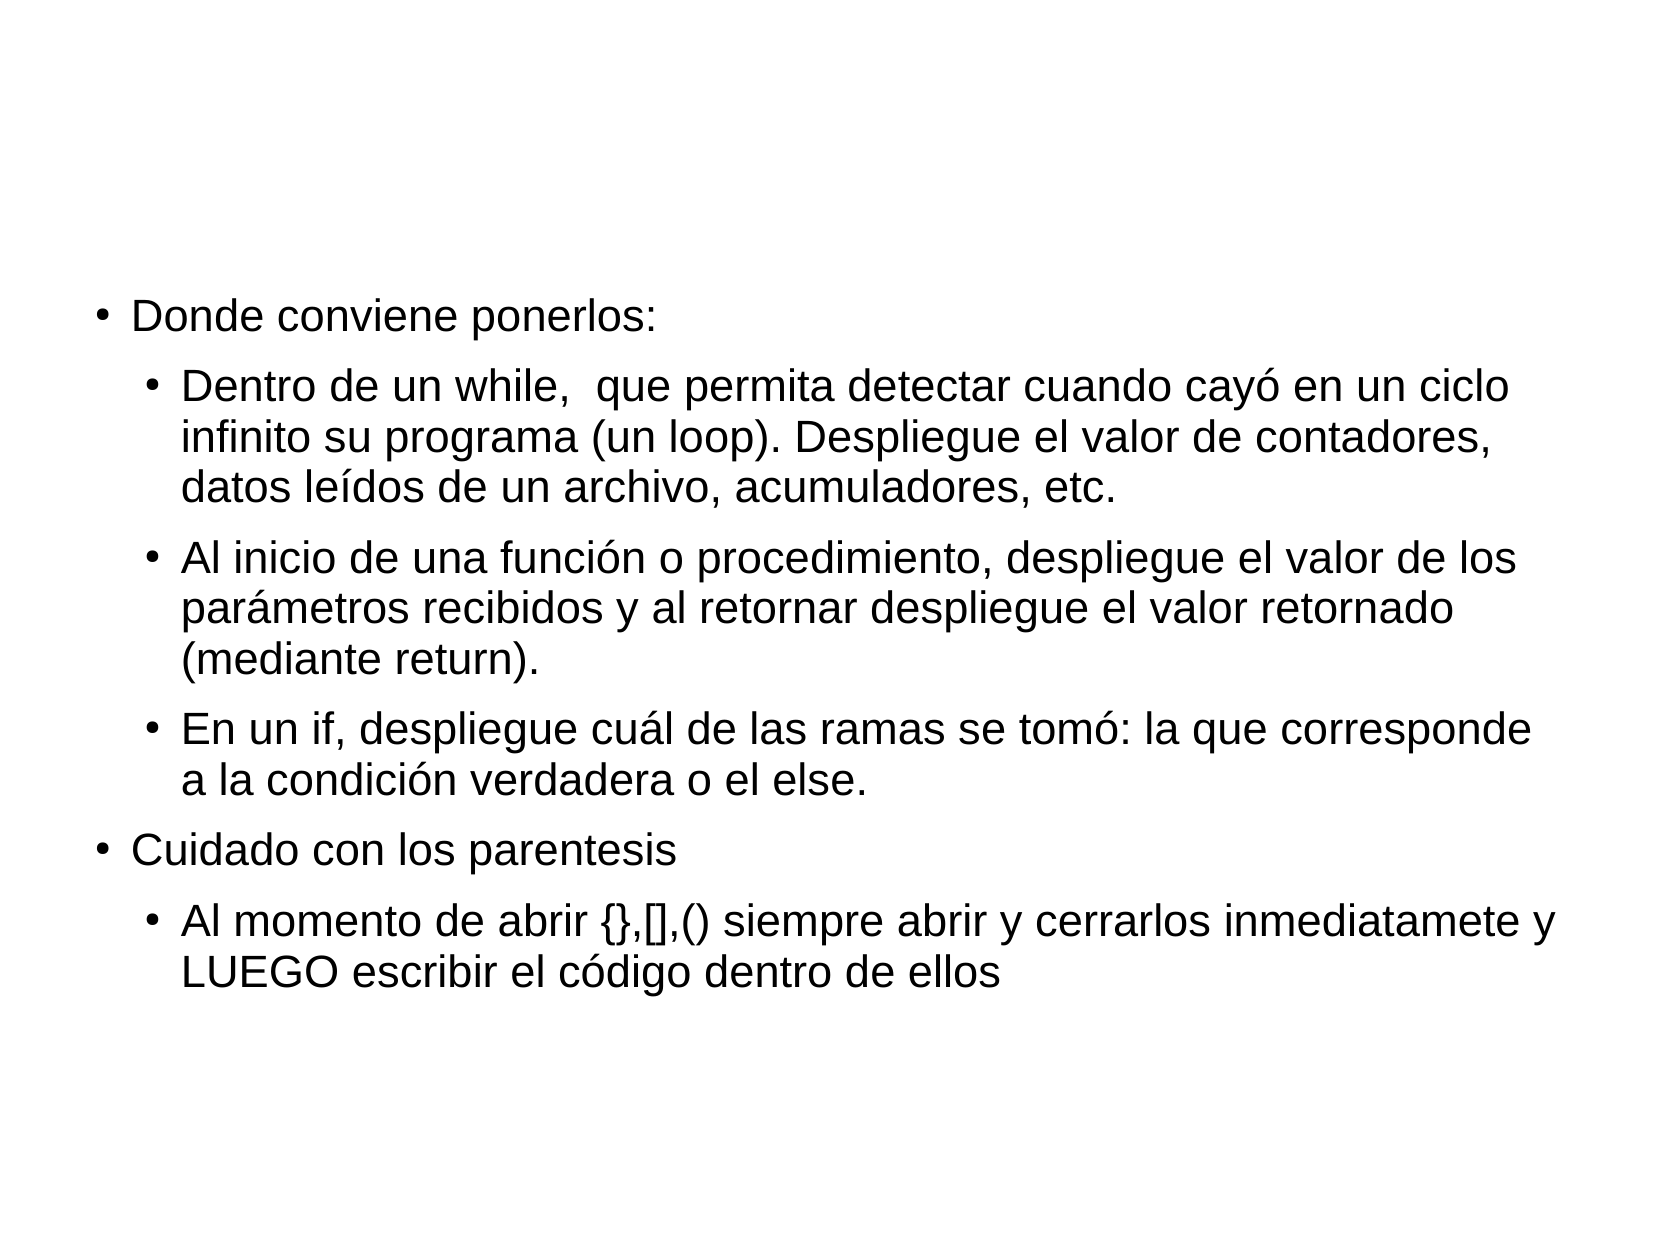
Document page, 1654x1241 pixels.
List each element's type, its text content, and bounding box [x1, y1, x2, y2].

list Donde conviene ponerlos: Dentro de un while, que permita detectar cuando cayó en un ciclo infinito su programa (un loop). Despliegue el valor de contadores, datos leídos de un archivo, acumuladores, etc. Al inicio de una función o procedimiento, despliegue el valor de los parámetros recibidos y al retornar despliegue el valor retornado (mediante return). En un if, despliegue cuál de las ramas se tomó: la que corresponde a la condición verdadera o el else. Cuidado con los parentesis Al momento de abrir {},[],() siempre abrir y cerrarlos inmediatamete y LUEGO escribir el código dentro de ellos [82, 290, 1571, 1010]
